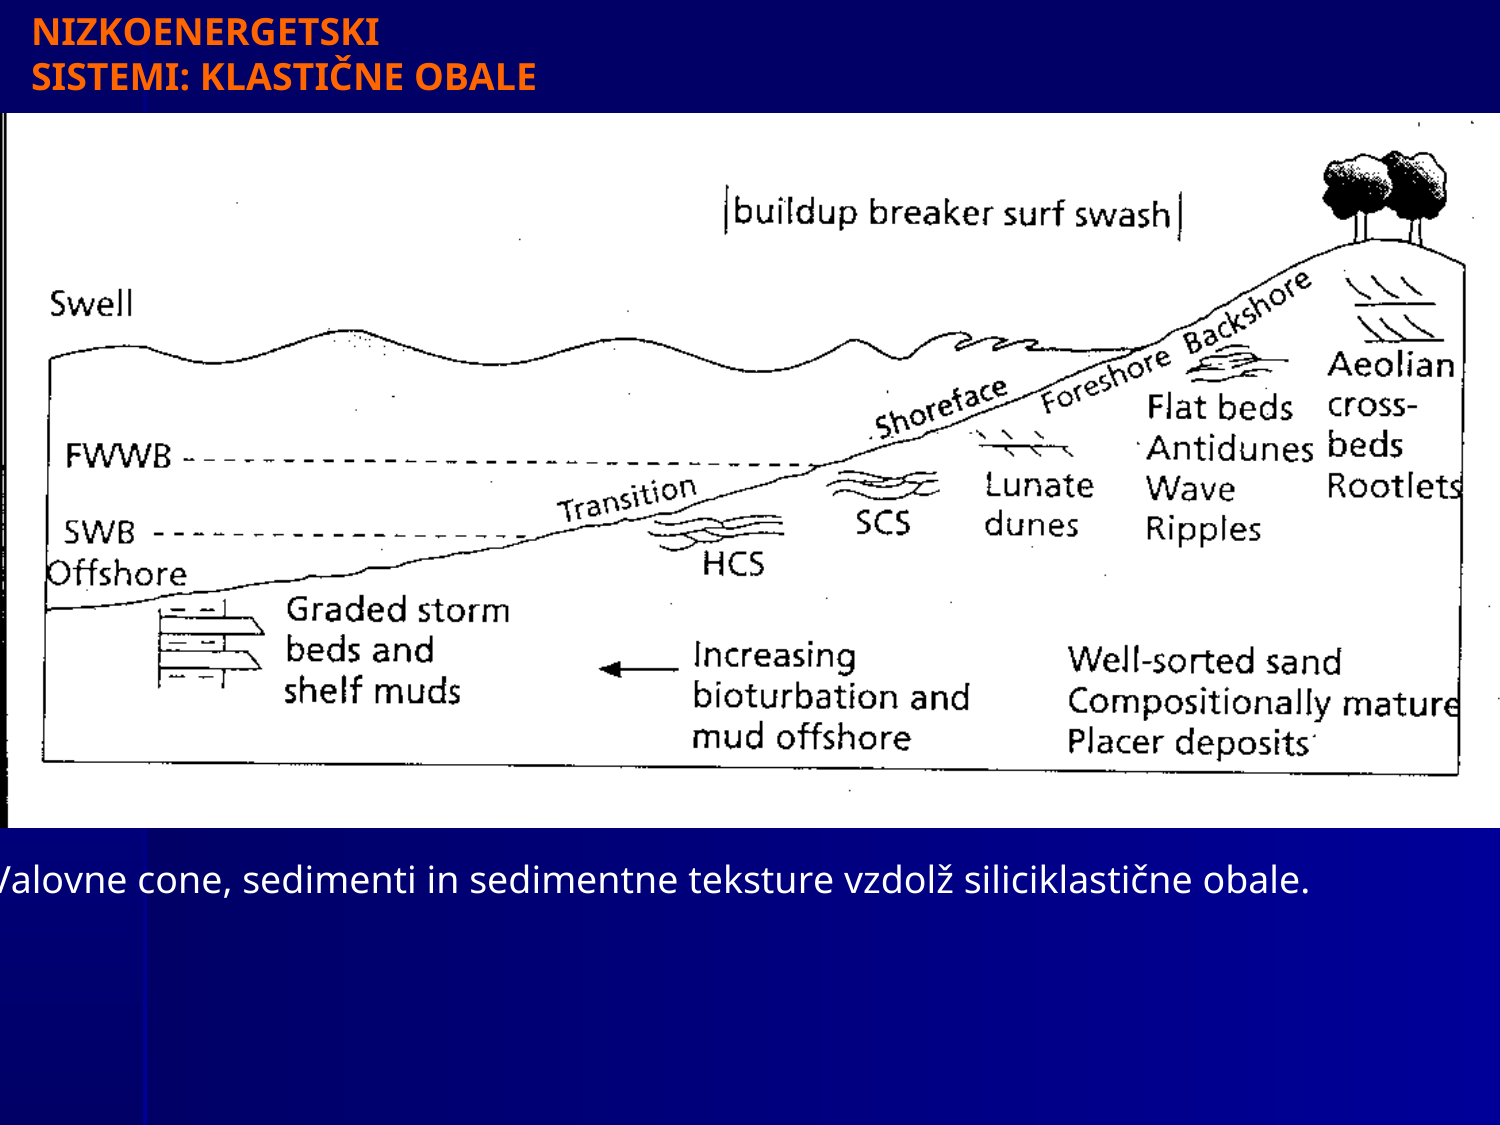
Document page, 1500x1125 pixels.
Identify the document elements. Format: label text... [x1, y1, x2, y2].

text_box NIZKOENERGETSKI SISTEMI: KLASTIČNE OBALE [16, 0, 553, 106]
text_box Valovne cone, sedimenti in sedimentne teksture vzdolž siliciklastične obale. [0, 848, 1327, 909]
picture [0, 113, 1500, 828]
